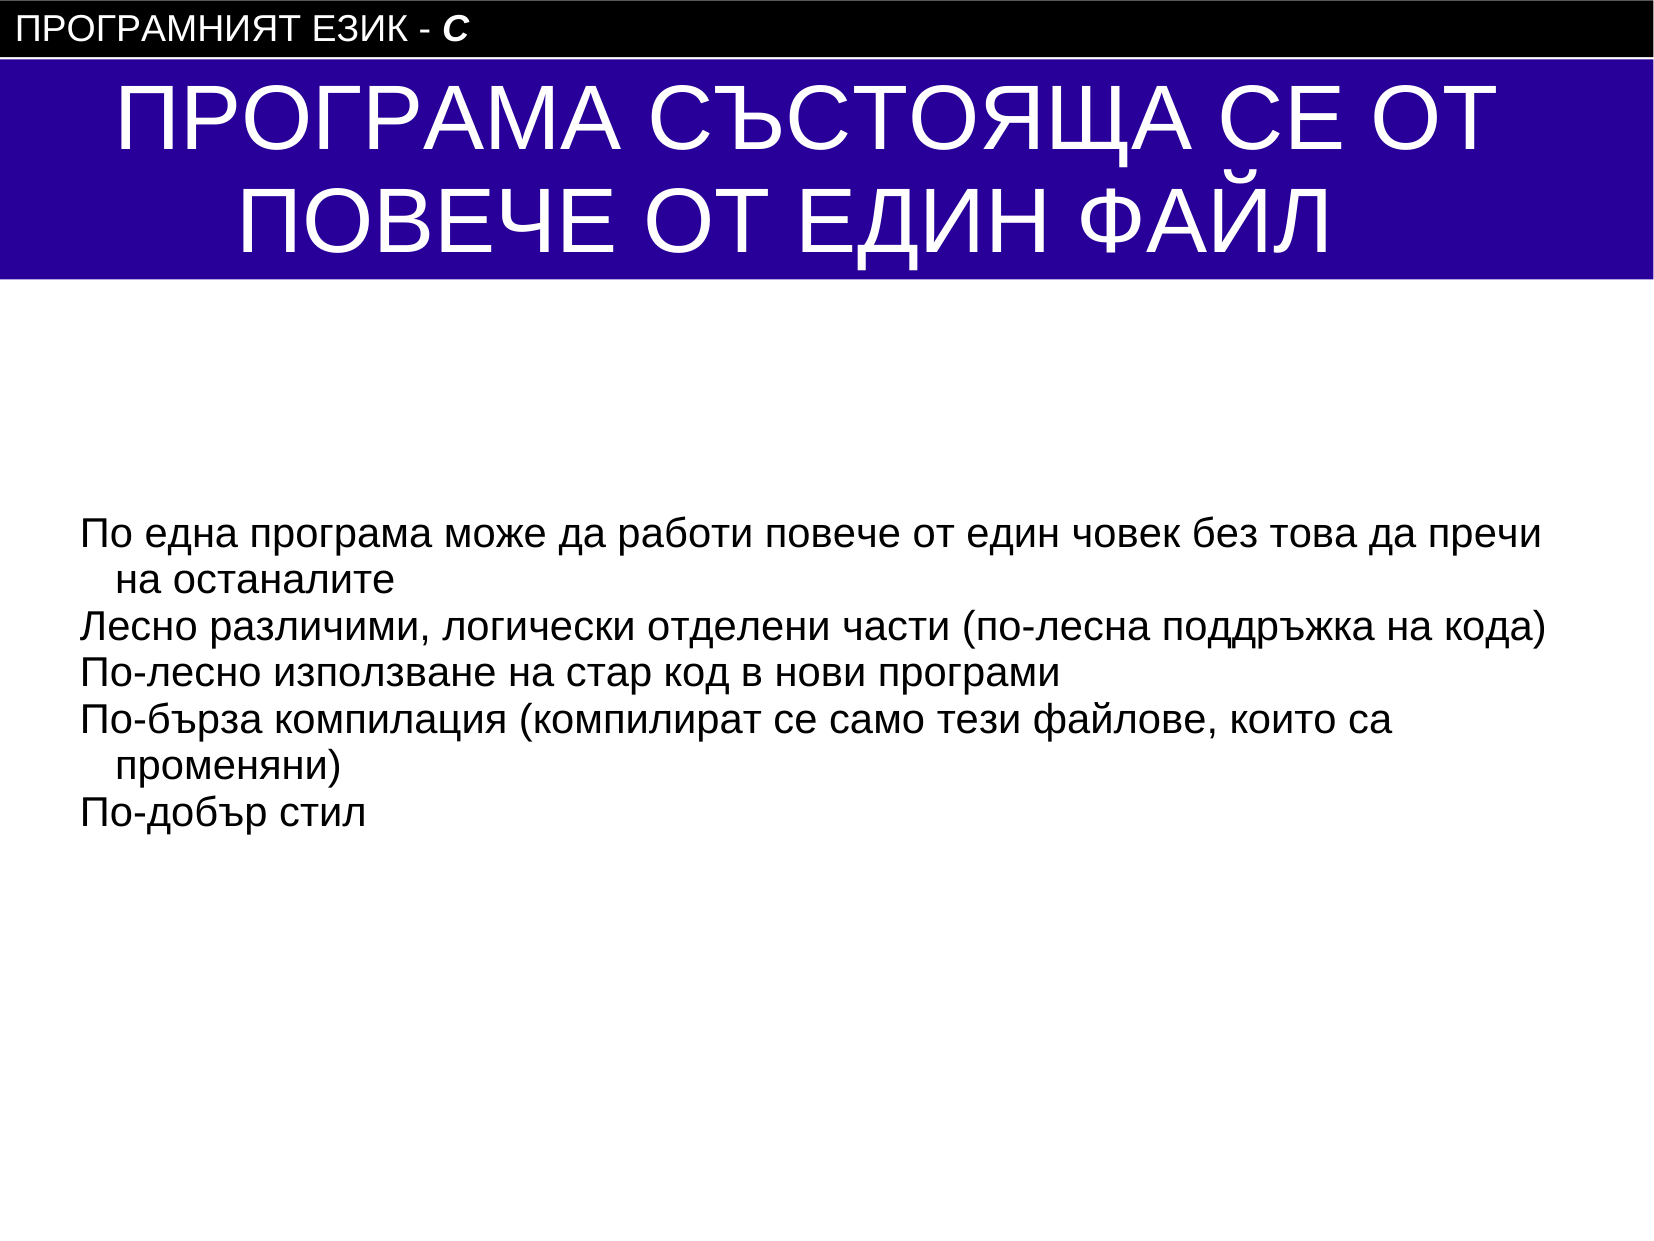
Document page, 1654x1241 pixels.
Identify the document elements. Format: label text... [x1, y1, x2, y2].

text_box ПРОГРАМНИЯT ЕЗИК - С [0, 0, 1654, 58]
text_box ПРОГРАМА СЪСТОЯЩА СЕ ОТ ПОВЕЧЕ ОТ ЕДИН ФАЙЛ [0, 59, 1654, 280]
text_box По една програма може да работи повече от един човек без това да пречи на останалите Лесно различими, логически отделени части (по-лесна поддръжка на кода) По-лесно използване на стар код в нови програми По-бърза компилация (компилират се само тези файлове, които са променяни) По-добър стил [29, 501, 1595, 889]
